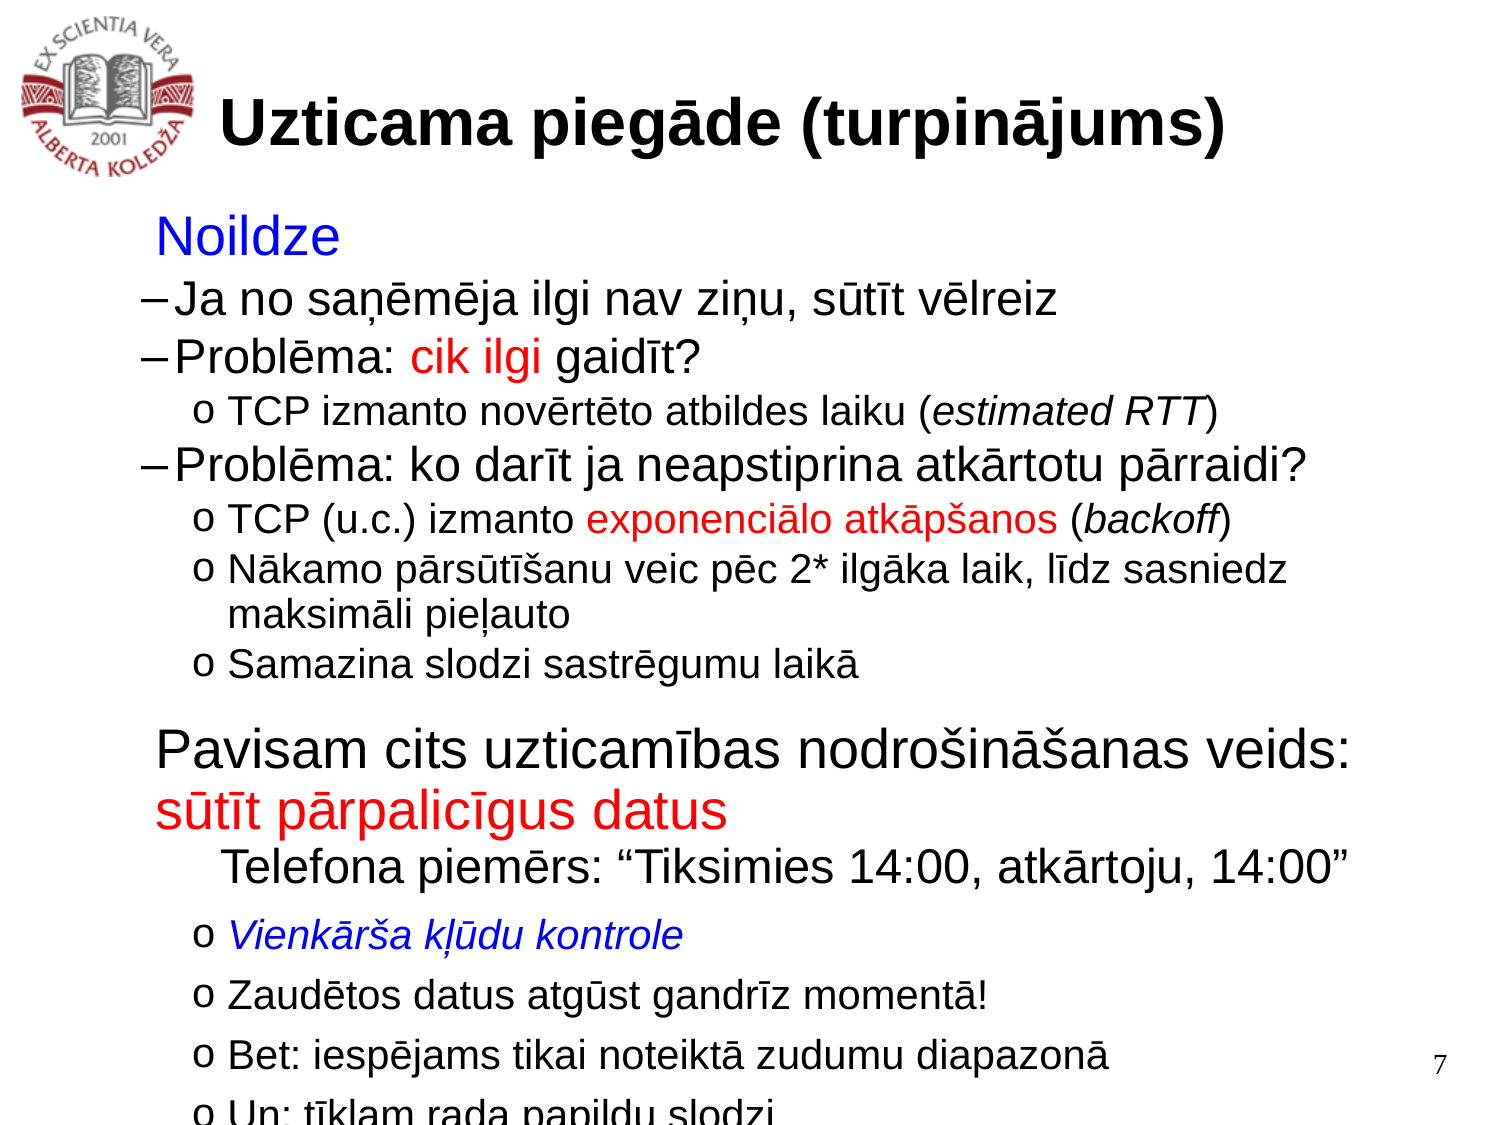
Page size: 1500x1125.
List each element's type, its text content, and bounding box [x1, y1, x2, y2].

picture [21, 16, 194, 177]
title Uzticama piegāde (turpinājums) [50, 62, 1374, 175]
list Noildze Ja no saņēmēja ilgi nav ziņu, sūtīt vēlreiz Problēma: cik ilgi gaidīt? TCP izmanto novērtēto atbildes laiku (estimated RTT) Problēma: ko darīt ja neapstiprina atkārtotu pārraidi? TCP (u.c.) izmanto exponenciālo atkāpšanos (backoff) Nākamo pārsūtīšanu veic pēc 2* ilgāka laik, līdz sasniedz maksimāli pieļauto Samazina slodzi sastrēgumu laikā Pavisam cits uzticamības nodrošināšanas veids: sūtīt pārpalicīgus datus Telefona piemērs: “Tiksimies 14:00, atkārtoju, 14:00” Vienkārša kļūdu kontrole Zaudētos datus atgūst gandrīz momentā! Bet: iespējams tikai noteiktā zudumu diapazonā Un: tīklam rada papildu slodzi [74, 200, 1463, 1125]
